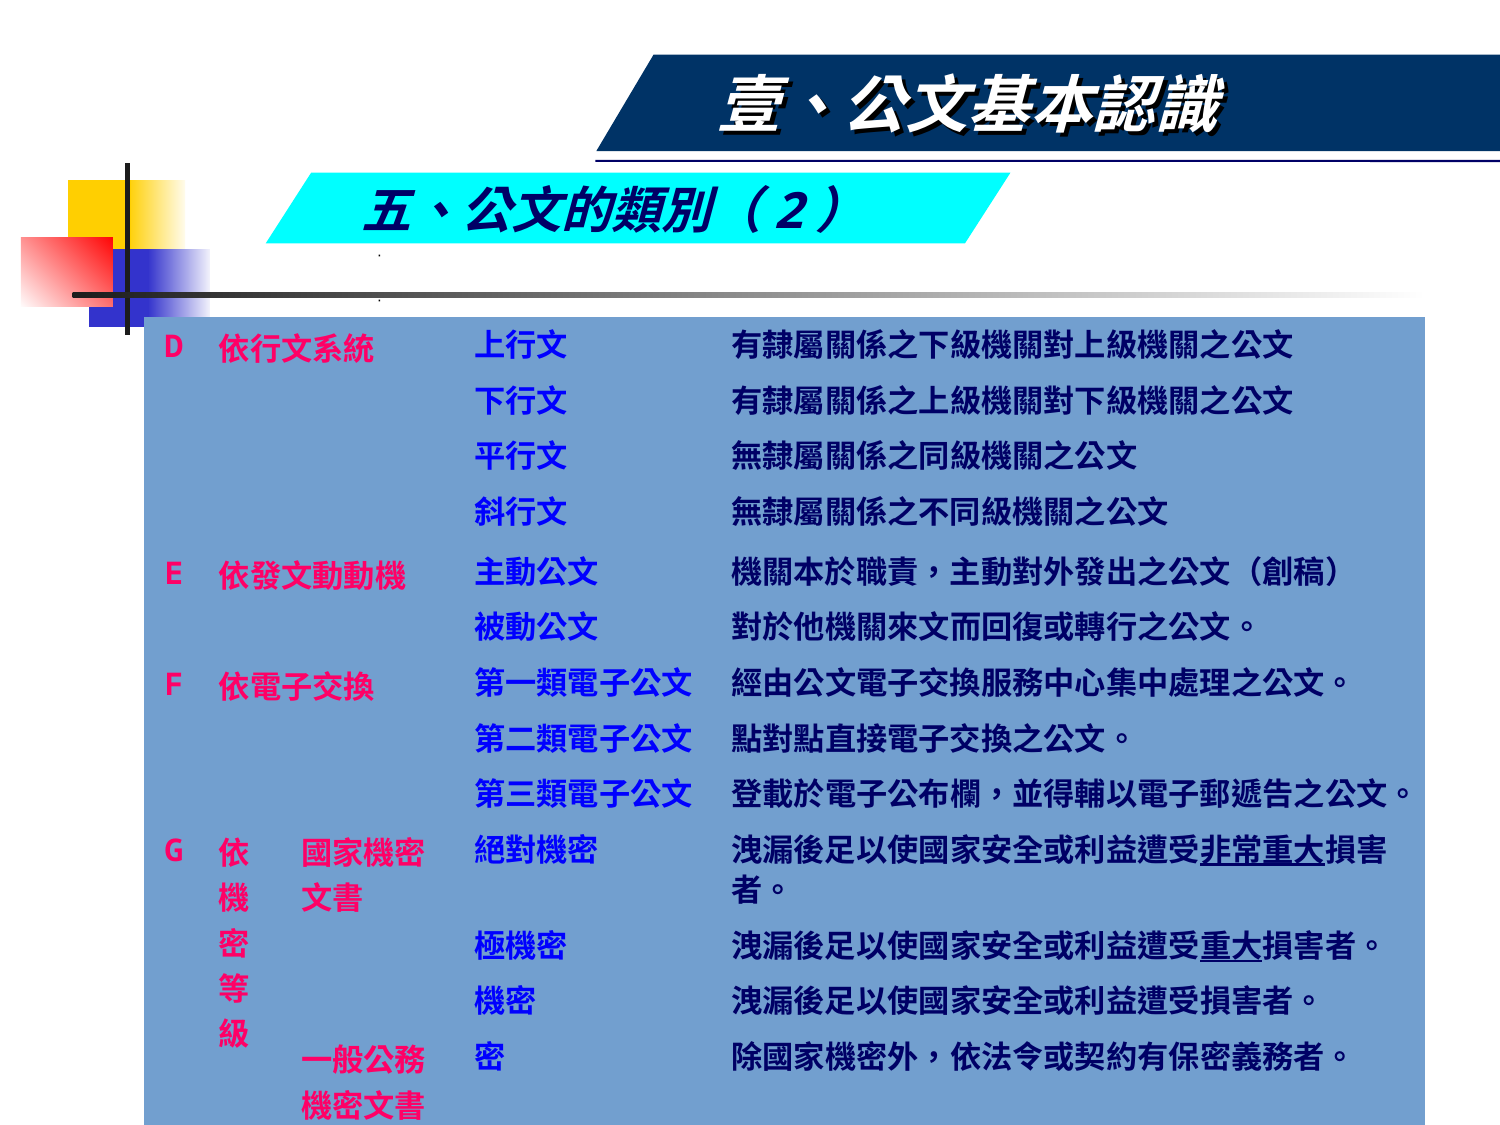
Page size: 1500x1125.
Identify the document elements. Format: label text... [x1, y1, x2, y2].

table_cell 依機密等級 [204, 821, 286, 1125]
text_box 壹、公文基本認識 [596, 54, 1500, 152]
table_cell 依電子交換 [204, 655, 459, 821]
table_cell 依發文動動機 [204, 544, 459, 655]
text_box 五、公文的類別（2） [265, 172, 1011, 244]
table_cell 點對點直接電子交換之公文。 [716, 710, 1425, 766]
table_cell 一般公務機密文書 [286, 1028, 459, 1125]
table_cell 絕對機密 [459, 821, 716, 917]
table_cell 被動公文 [459, 599, 716, 655]
table_cell 經由公文電子交換服務中心集中處理之公文。 [716, 655, 1425, 710]
table_cell 第一類電子公文 [459, 655, 716, 710]
table_cell 第二類電子公文 [459, 710, 716, 766]
table_cell 機關本於職責，主動對外發出之公文（創稿） [716, 544, 1425, 599]
table_cell 下行文 [459, 372, 716, 428]
table_cell 主動公文 [459, 544, 716, 599]
table_cell 無隸屬關係之同級機關之公文 [716, 428, 1425, 483]
table_cell 機密 [459, 973, 716, 1028]
table_header 依行文系統 [204, 317, 459, 544]
table_header 上行文 [459, 317, 716, 372]
table_header D [144, 317, 204, 544]
table_cell 國家機密文書 [286, 821, 459, 1028]
table_cell 除國家機密外，依法令或契約有保密義務者。 [716, 1028, 1425, 1125]
table_header 有隸屬關係之下級機關對上級機關之公文 [716, 317, 1425, 372]
table_cell G [144, 821, 204, 1125]
table_cell E [144, 544, 204, 655]
table_cell 無隸屬關係之不同級機關之公文 [716, 483, 1425, 544]
table_cell 有隸屬關係之上級機關對下級機關之公文 [716, 372, 1425, 428]
table_cell 洩漏後足以使國家安全或利益遭受重大損害者。 [716, 917, 1425, 973]
table_cell 對於他機關來文而回復或轉行之公文。 [716, 599, 1425, 655]
table_cell 平行文 [459, 428, 716, 483]
table_cell F [144, 655, 204, 821]
table_cell 第三類電子公文 [459, 766, 716, 821]
table_cell 洩漏後足以使國家安全或利益遭受非常重大損害者。 [716, 821, 1425, 917]
table_cell 洩漏後足以使國家安全或利益遭受損害者。 [716, 973, 1425, 1028]
table_cell 登載於電子公布欄，並得輔以電子郵遞告之公文。 [716, 766, 1425, 821]
table_cell 斜行文 [459, 483, 716, 544]
table_cell 密 [459, 1028, 716, 1125]
table_cell 極機密 [459, 917, 716, 973]
